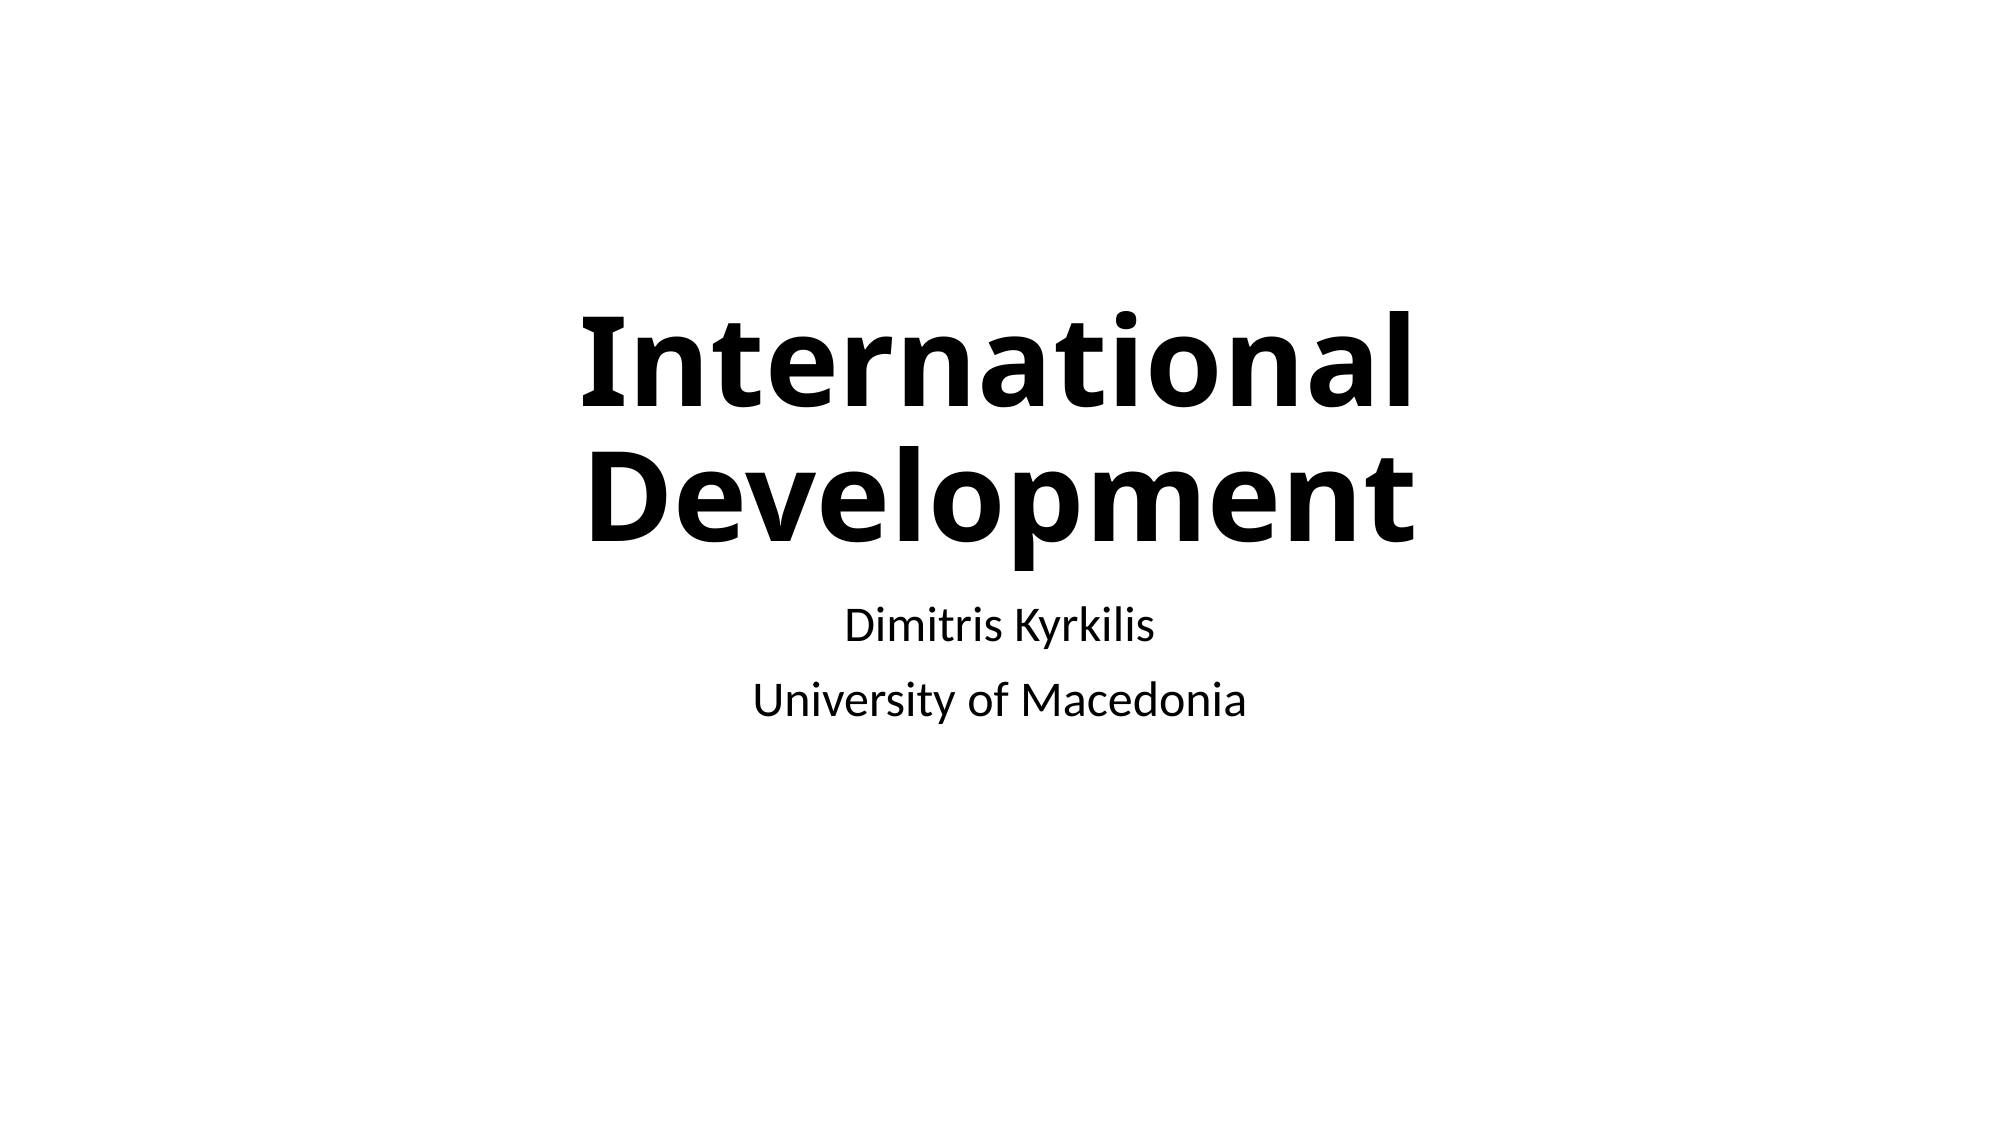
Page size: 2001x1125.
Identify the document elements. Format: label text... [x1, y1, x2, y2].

title International Development [249, 184, 1750, 576]
subtitle Dimitris Kyrkilis University of Macedonia [249, 590, 1750, 863]
